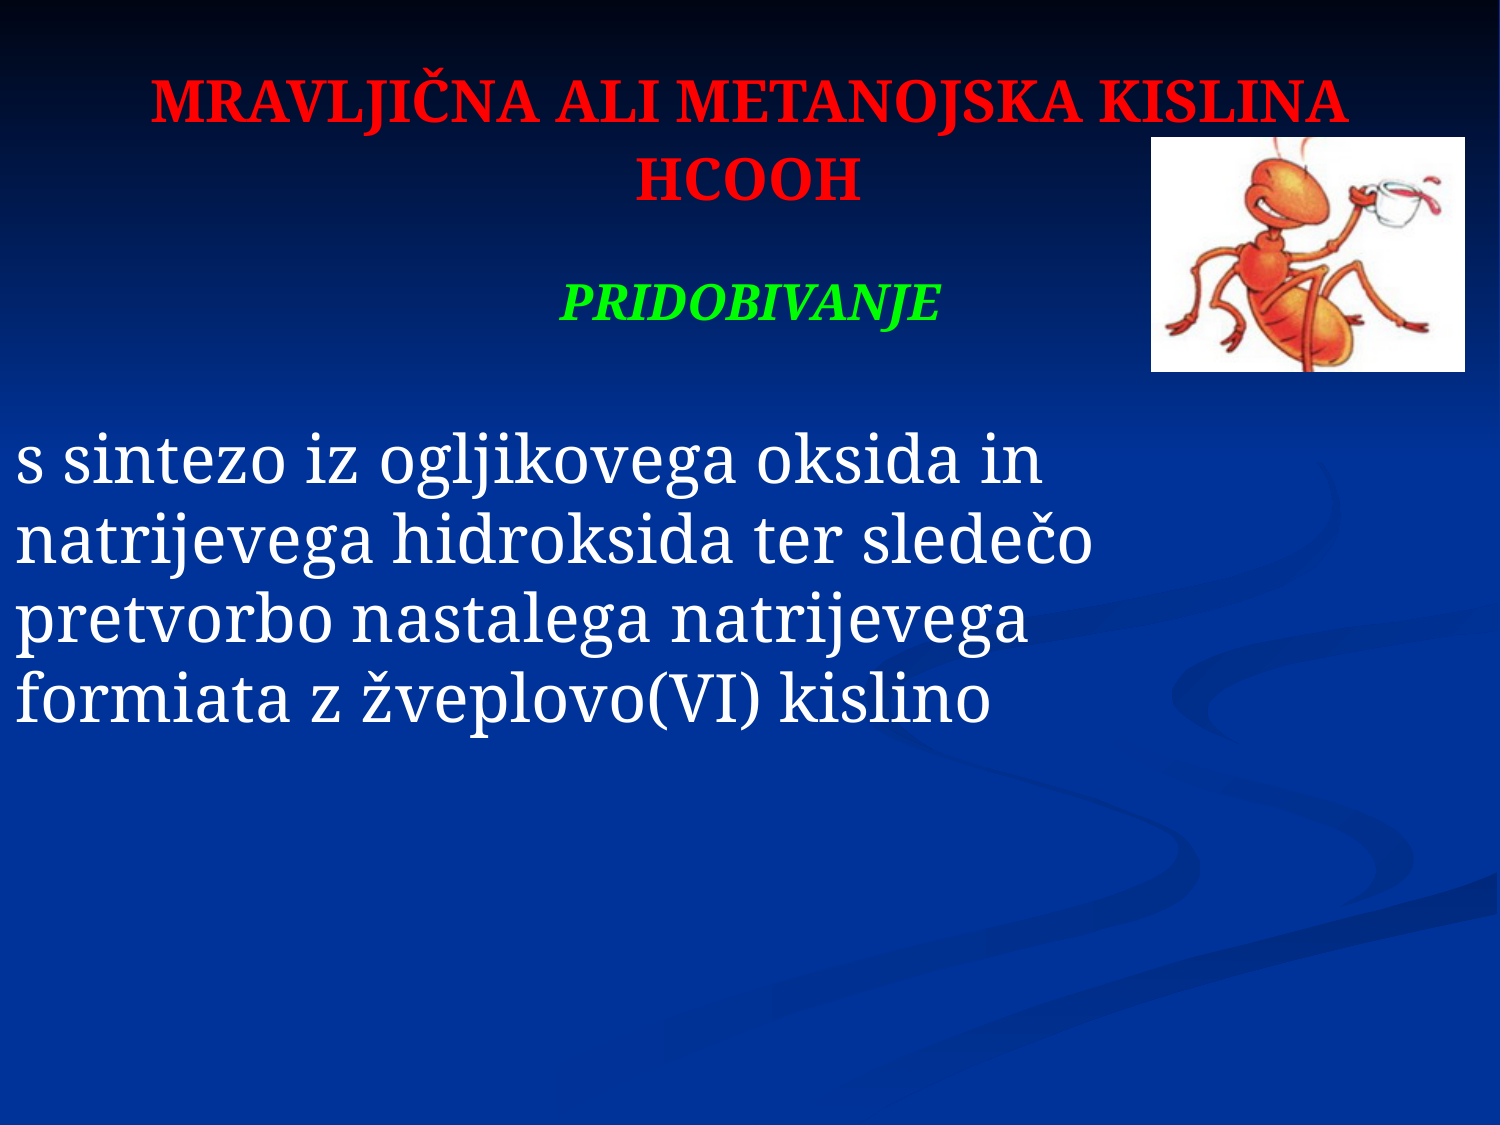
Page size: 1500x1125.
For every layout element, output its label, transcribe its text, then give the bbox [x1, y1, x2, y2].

picture [1151, 137, 1465, 372]
list PRIDOBIVANJE [75, 262, 1425, 1005]
text_box s sintezo iz ogljikovega oksida in natrijevega hidroksida ter sledečo pretvorbo nastalega natrijevega formiata z žveplovo(VI) kislino [0, 408, 1129, 744]
title MRAVLJIČNA ALI METANOJSKA KISLINA HCOOH [75, 45, 1425, 233]
